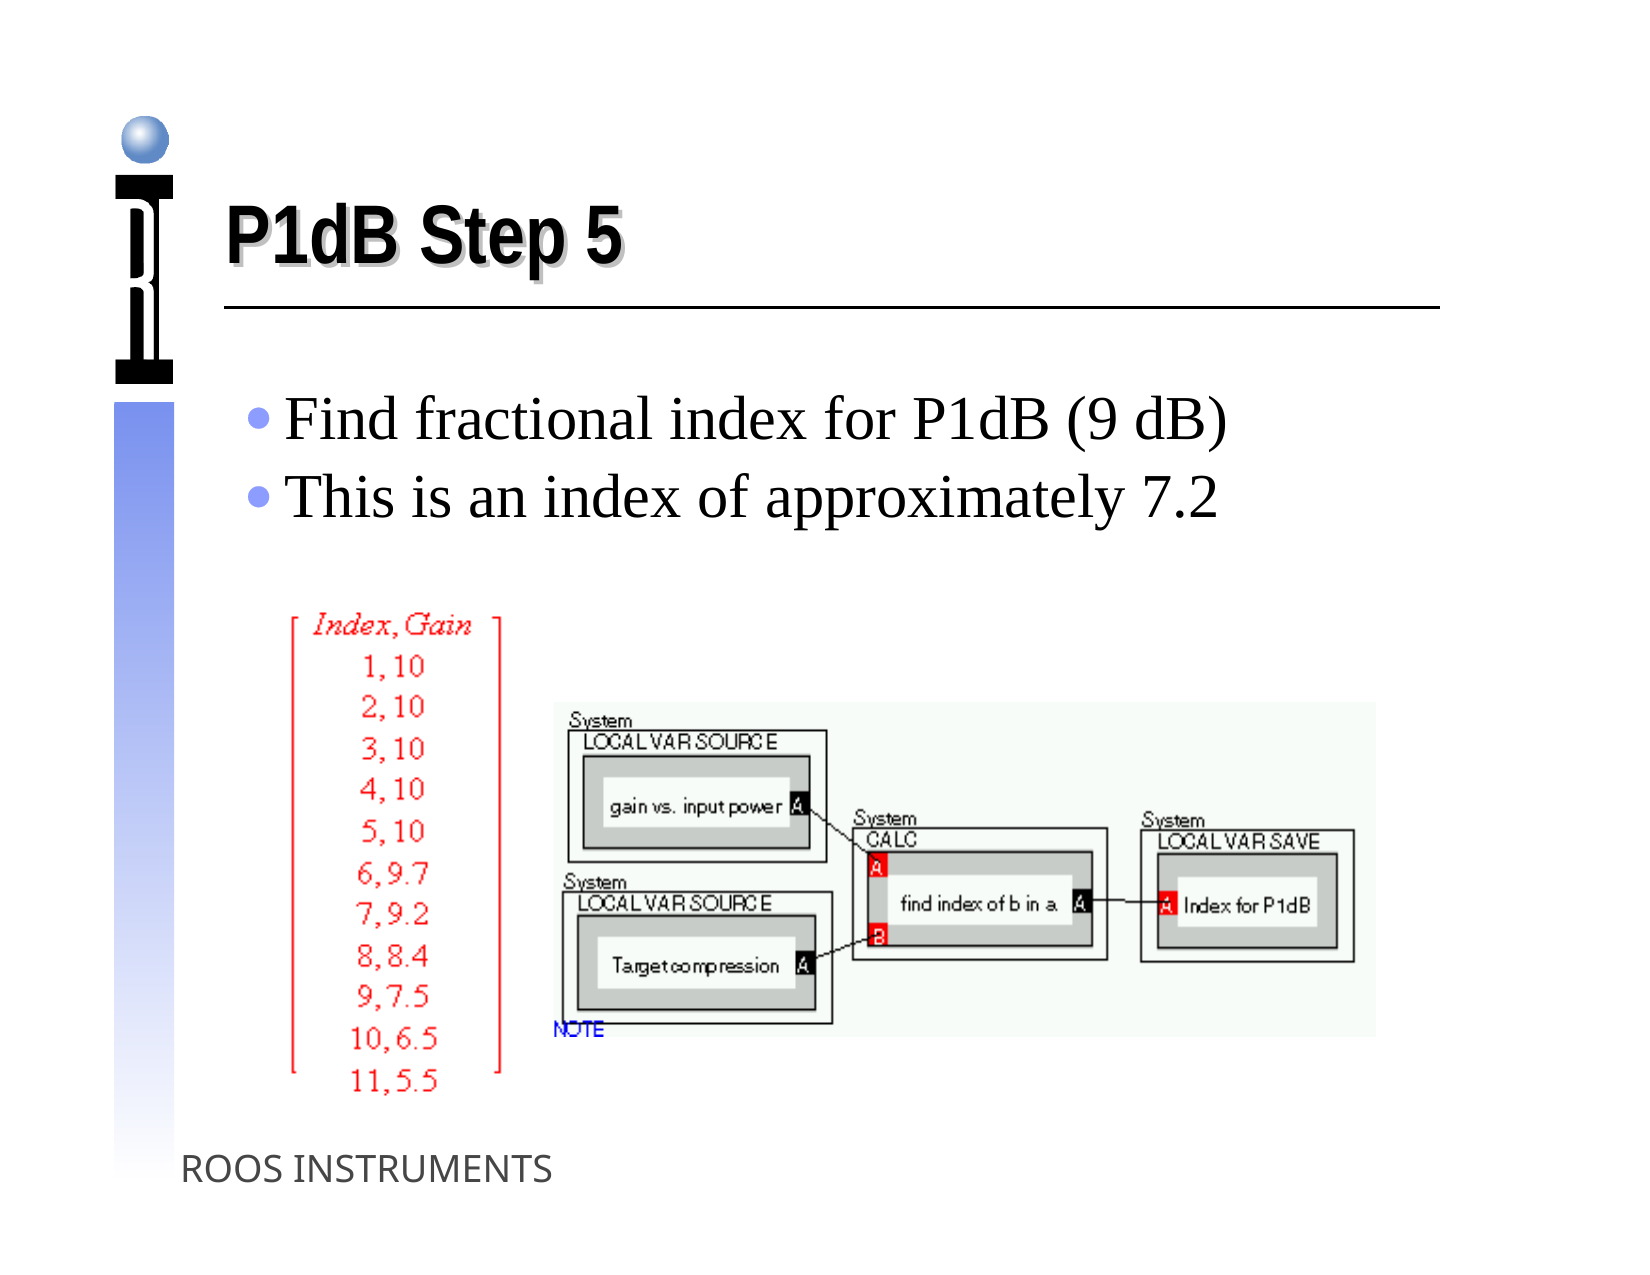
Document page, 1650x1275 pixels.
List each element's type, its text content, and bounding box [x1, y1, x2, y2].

text_box Find fractional index for P1dB (9 dB) This is an index of approximately 7.2 [232, 383, 1456, 533]
picture [288, 602, 510, 1104]
picture [553, 702, 1376, 1037]
text_box P1dB Step 5 [225, 99, 1447, 284]
